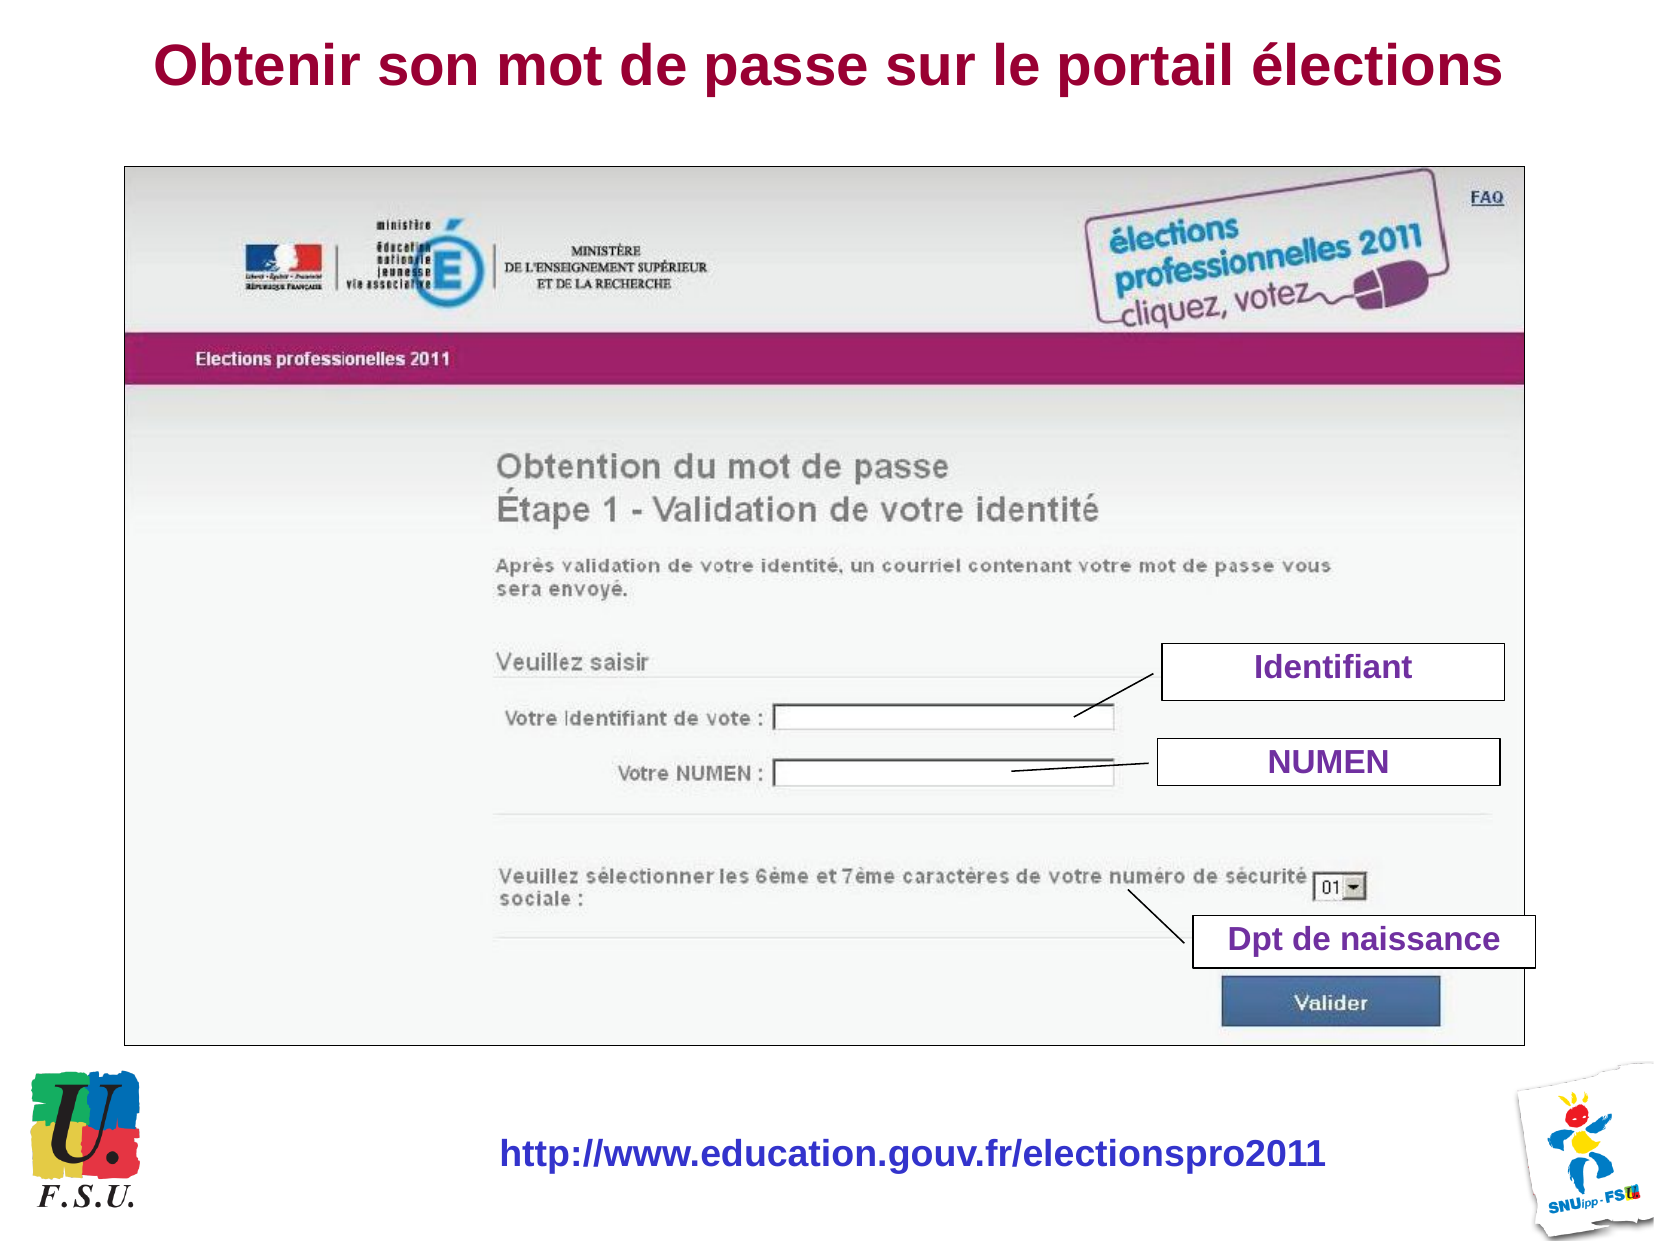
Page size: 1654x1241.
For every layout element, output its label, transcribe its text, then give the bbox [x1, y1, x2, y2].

text_box Dpt de naissance [1193, 915, 1536, 968]
text_box http://www.education.gouv.fr/electionspro2011 [484, 1127, 1345, 1187]
picture [22, 1062, 148, 1213]
picture [1512, 1061, 1654, 1241]
text_box NUMEN [1157, 738, 1500, 785]
picture [124, 166, 1524, 1046]
text_box Identifiant [1162, 644, 1505, 700]
text_box Obtenir son mot de passe sur le portail élections [138, 29, 1521, 111]
